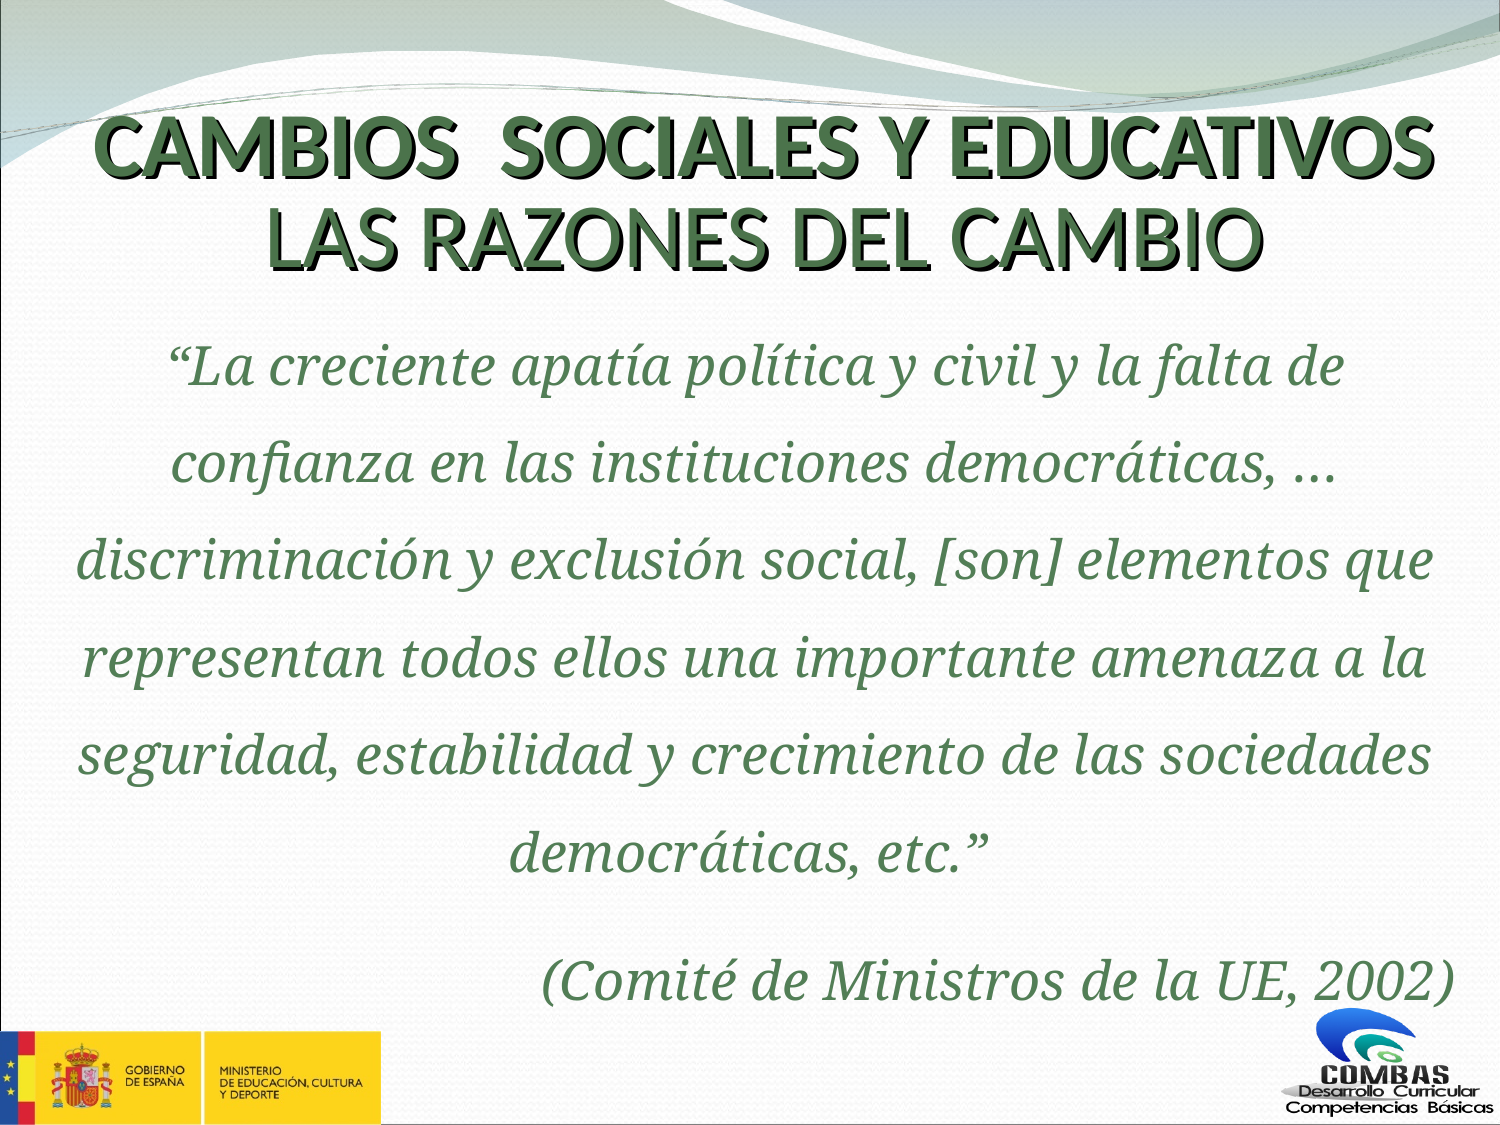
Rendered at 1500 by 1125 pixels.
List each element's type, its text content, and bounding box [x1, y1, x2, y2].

text_box “La creciente apatía política y civil y la falta de confianza en las instituciones democráticas, …discriminación y exclusión social, [son] elementos que representan todos ellos una importante amenaza a la seguridad, estabilidad y crecimiento de las sociedades democráticas, etc.” (Comité de Ministros de la UE, 2002) [41, 290, 1471, 1021]
title CAMBIOS SOCIALES Y EDUCATIVOS LAS RAZONES DEL CAMBIO [53, 54, 1477, 291]
picture [0, 0, 1500, 1125]
